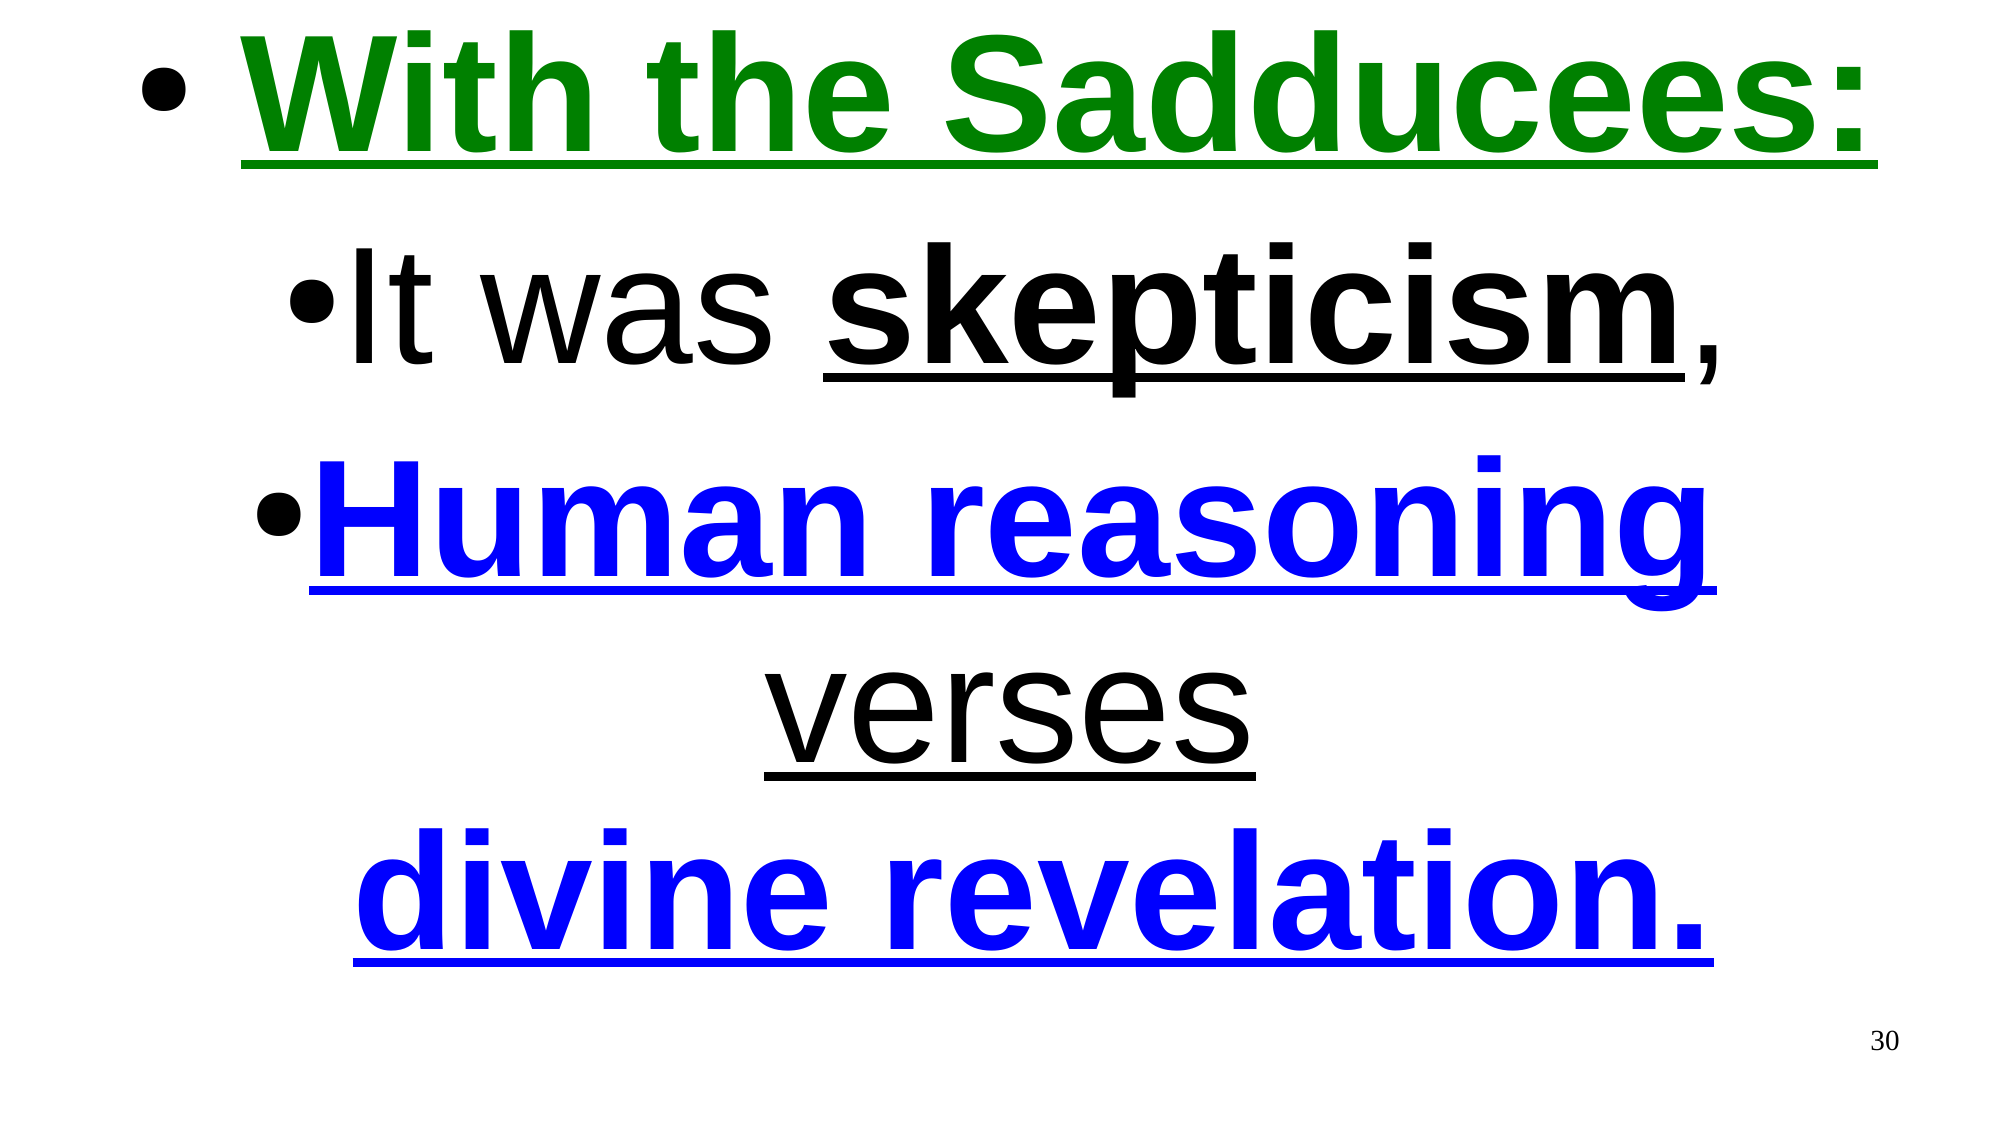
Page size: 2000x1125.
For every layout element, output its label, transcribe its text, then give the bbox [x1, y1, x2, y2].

list With the Sadducees: It was skepticism, Human reasoning verses divine revelation. [0, 0, 1996, 1123]
